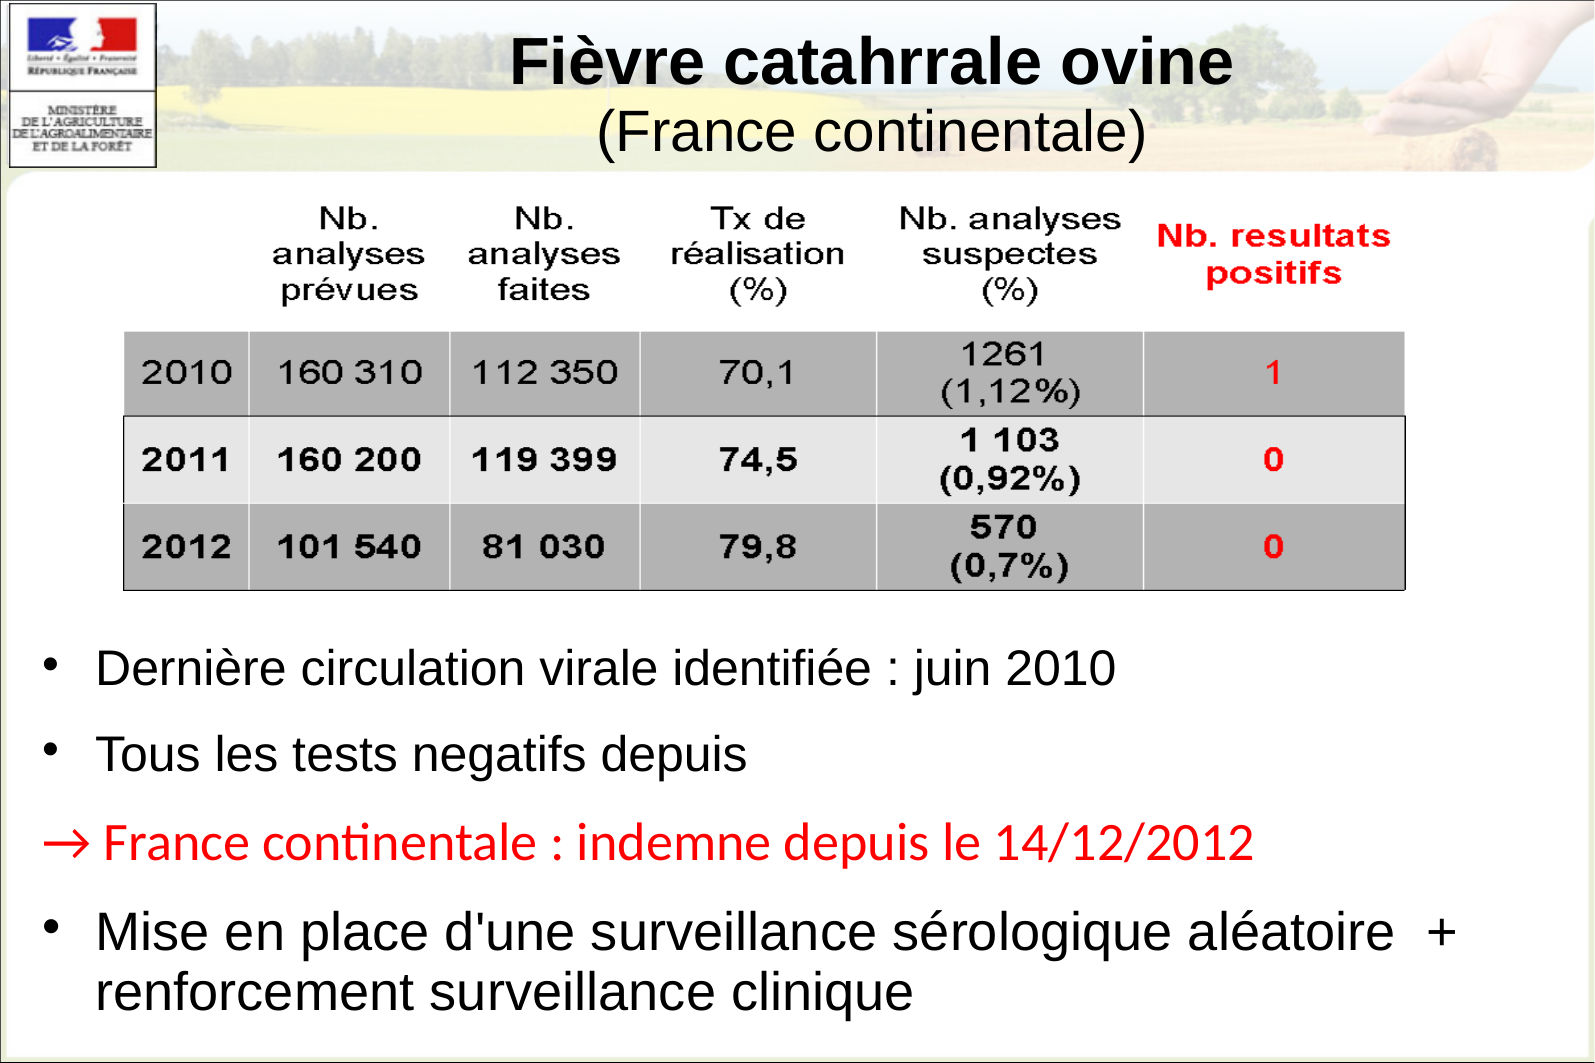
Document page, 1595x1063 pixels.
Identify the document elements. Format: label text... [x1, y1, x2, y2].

picture [9, 3, 154, 168]
picture [123, 177, 1406, 591]
title Fièvre catahrrale ovine (France continentale) [154, 3, 1590, 182]
list Dernière circulation virale identifiée : juin 2010 Tous les tests negatifs depuis → France continentale : indemne depuis le 14/12/2012 Mise en place d'une surveillance sérologique aléatoire + renforcement surveillance clinique [24, 637, 1595, 1023]
